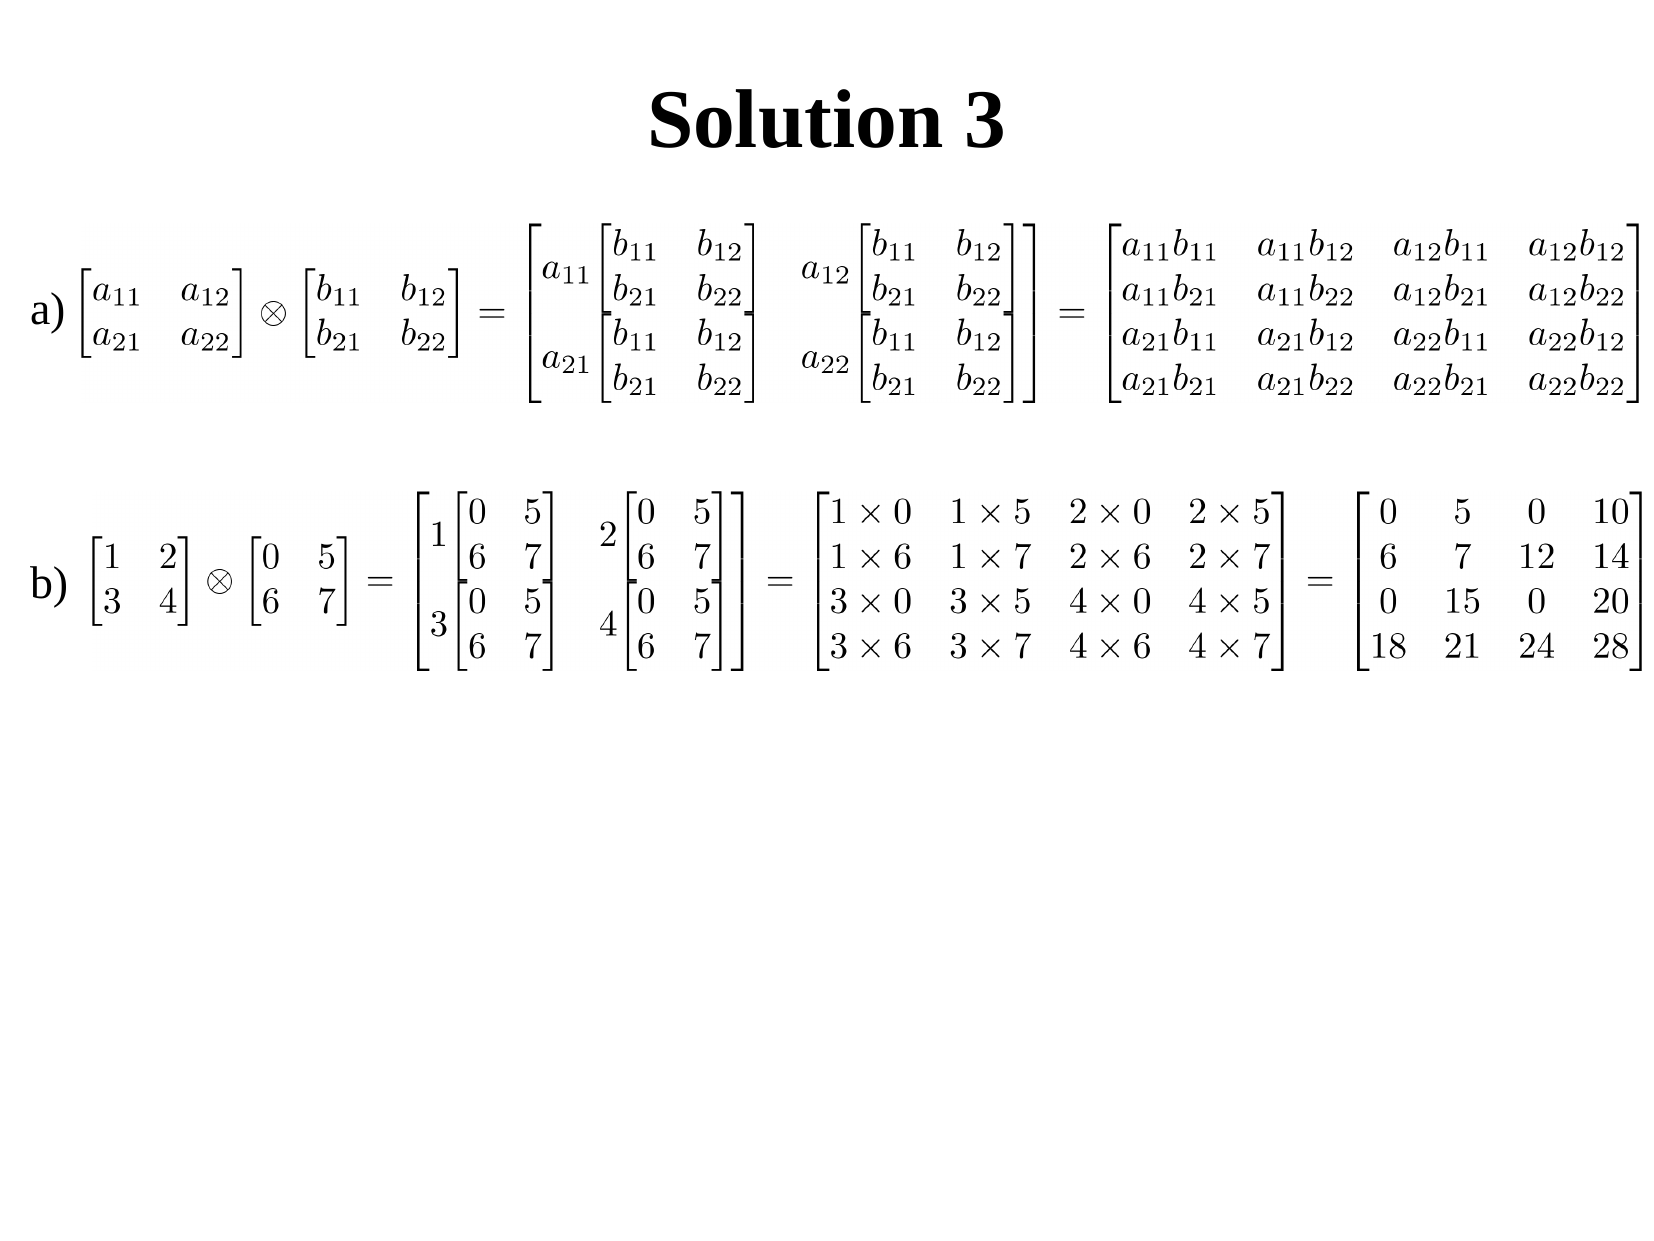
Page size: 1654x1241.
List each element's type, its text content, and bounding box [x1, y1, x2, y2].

title Solution 3 [82, 79, 1571, 150]
list [14, 271, 1635, 615]
picture [92, 491, 1642, 671]
picture [81, 223, 1639, 403]
